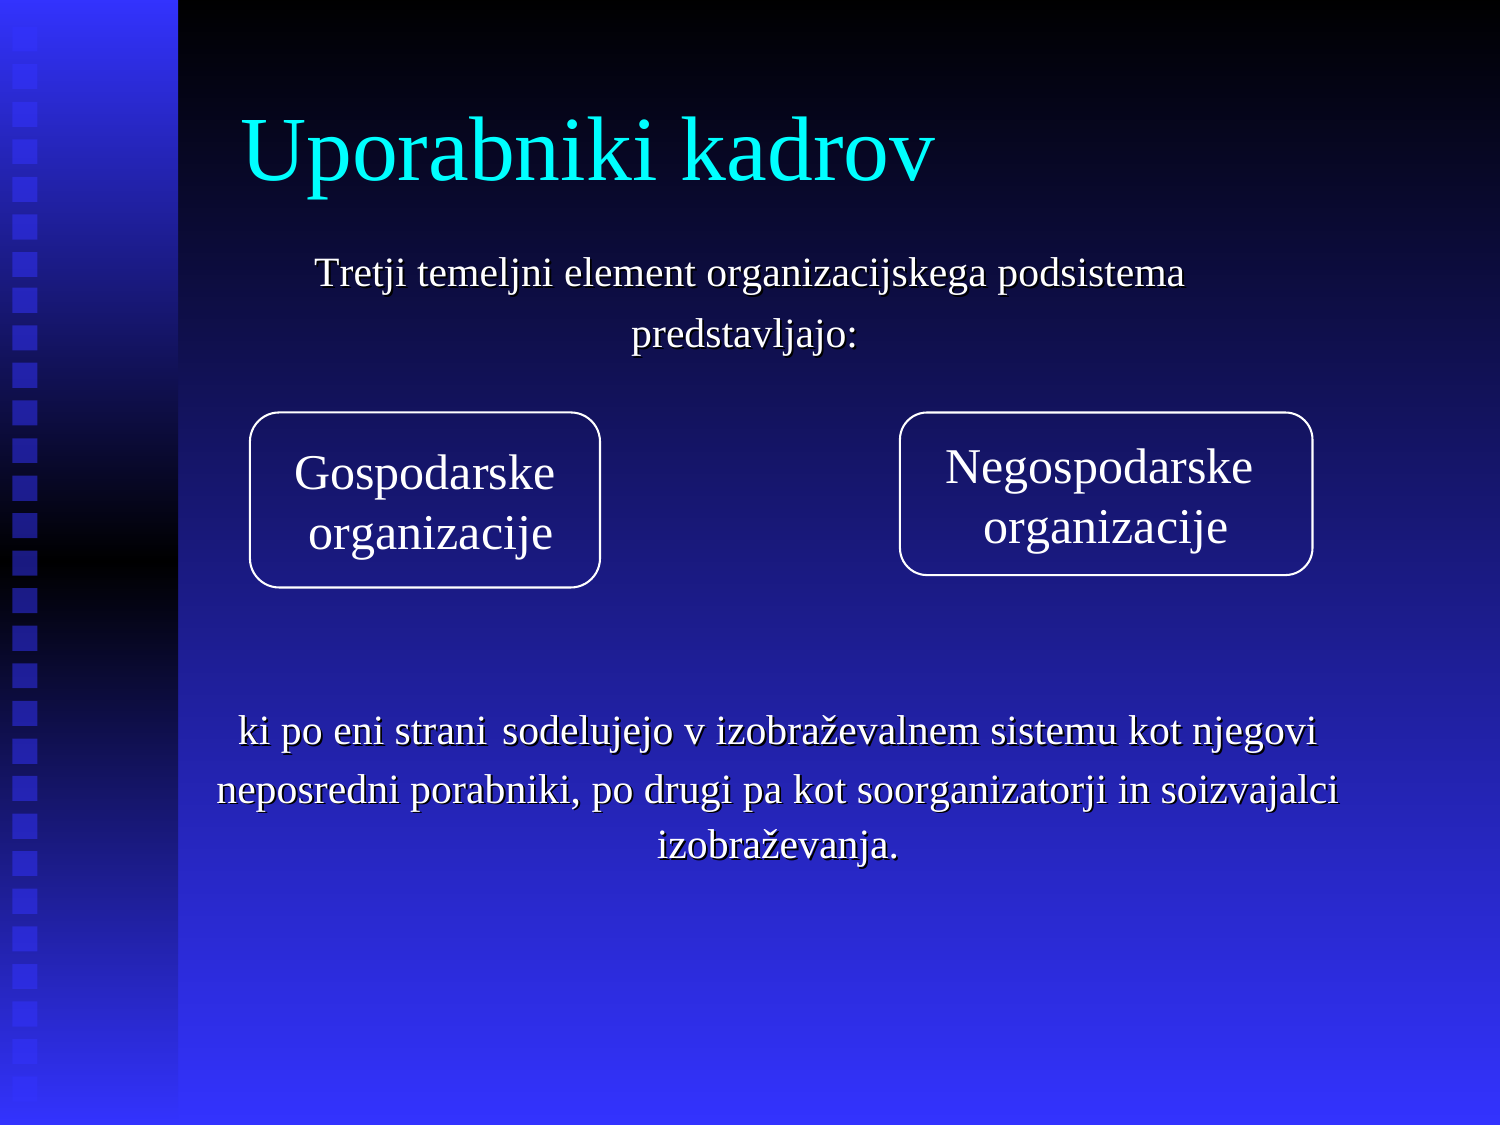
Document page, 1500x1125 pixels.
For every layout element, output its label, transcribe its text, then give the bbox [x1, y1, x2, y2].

list Tretji temeljni element organizacijskega podsistema predstavljajo: ki po eni strani sodelujejo v izobraževalnem sistemu kot njegovi neposredni porabniki, po drugi pa kot soorganizatorji in soizvajalci izobraževanja. [112, 237, 1388, 1125]
text_box Negospodarske organizacije [899, 412, 1313, 576]
title Uporabniki kadrov [224, 62, 1326, 226]
text_box Gospodarske organizacije [249, 412, 601, 588]
